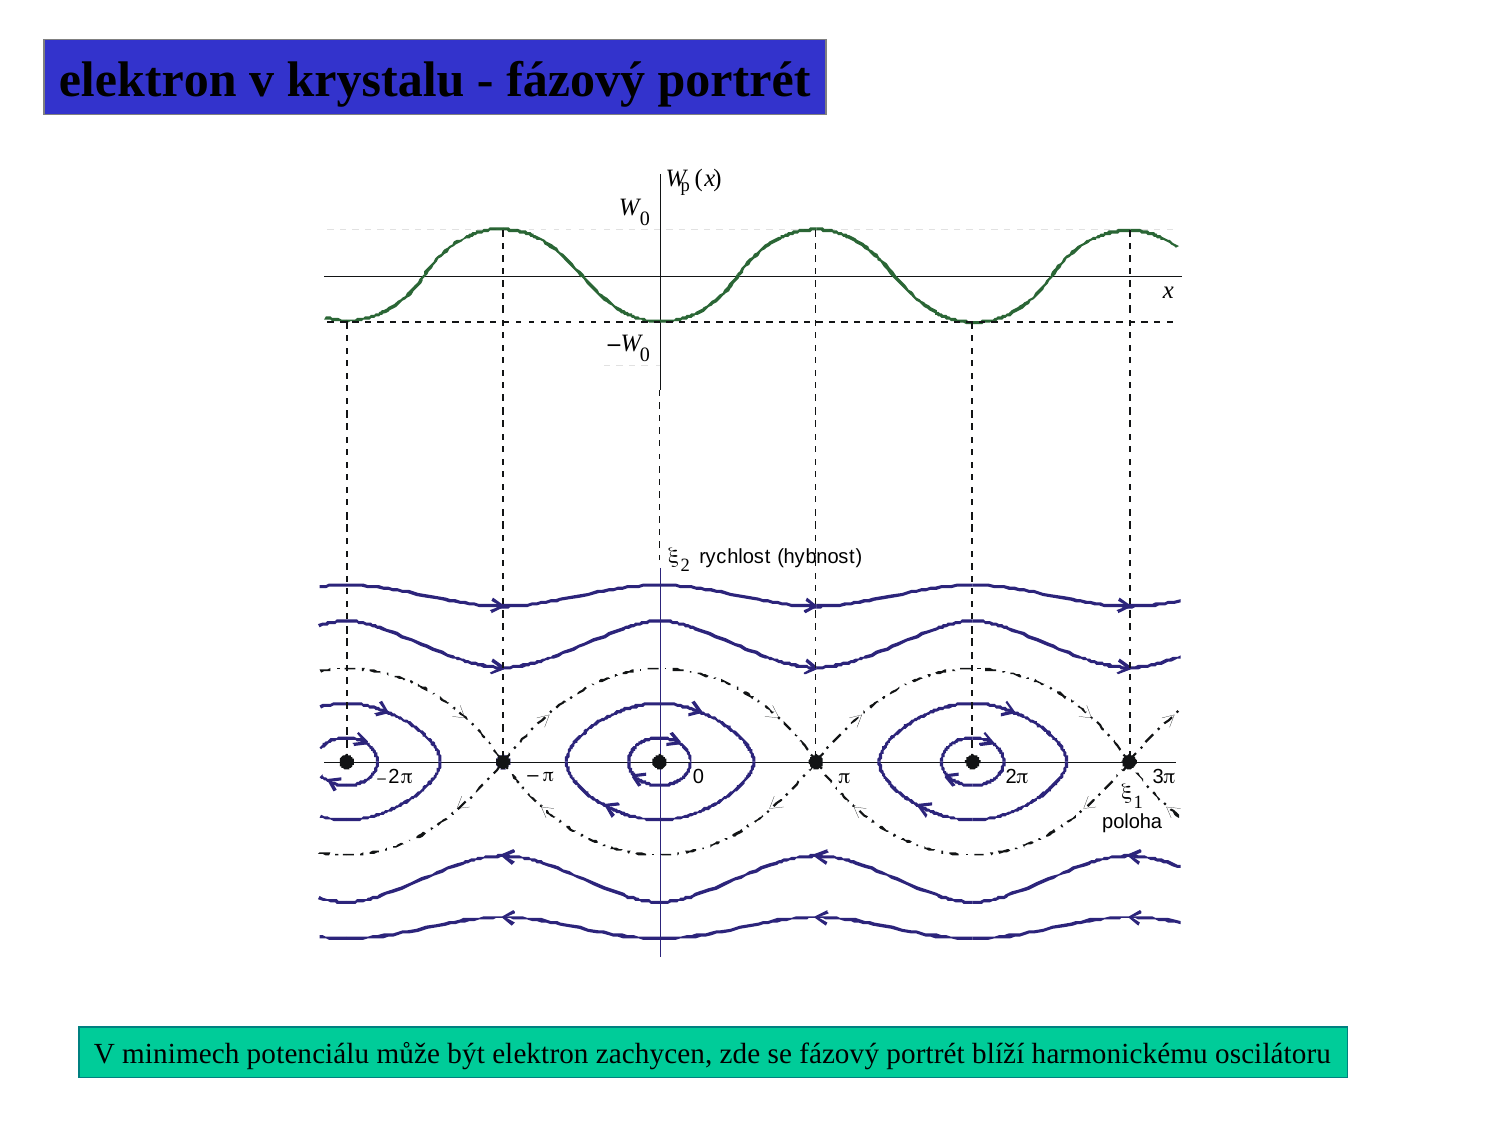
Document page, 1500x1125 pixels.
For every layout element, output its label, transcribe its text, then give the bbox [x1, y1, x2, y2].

text_box elektron v krystalu - fázový portrét [43, 39, 826, 115]
chart [316, 166, 1184, 959]
text_box V minimech potenciálu může být elektron zachycen, zde se fázový portrét blíží harmonickému oscilátoru [79, 1027, 1348, 1078]
